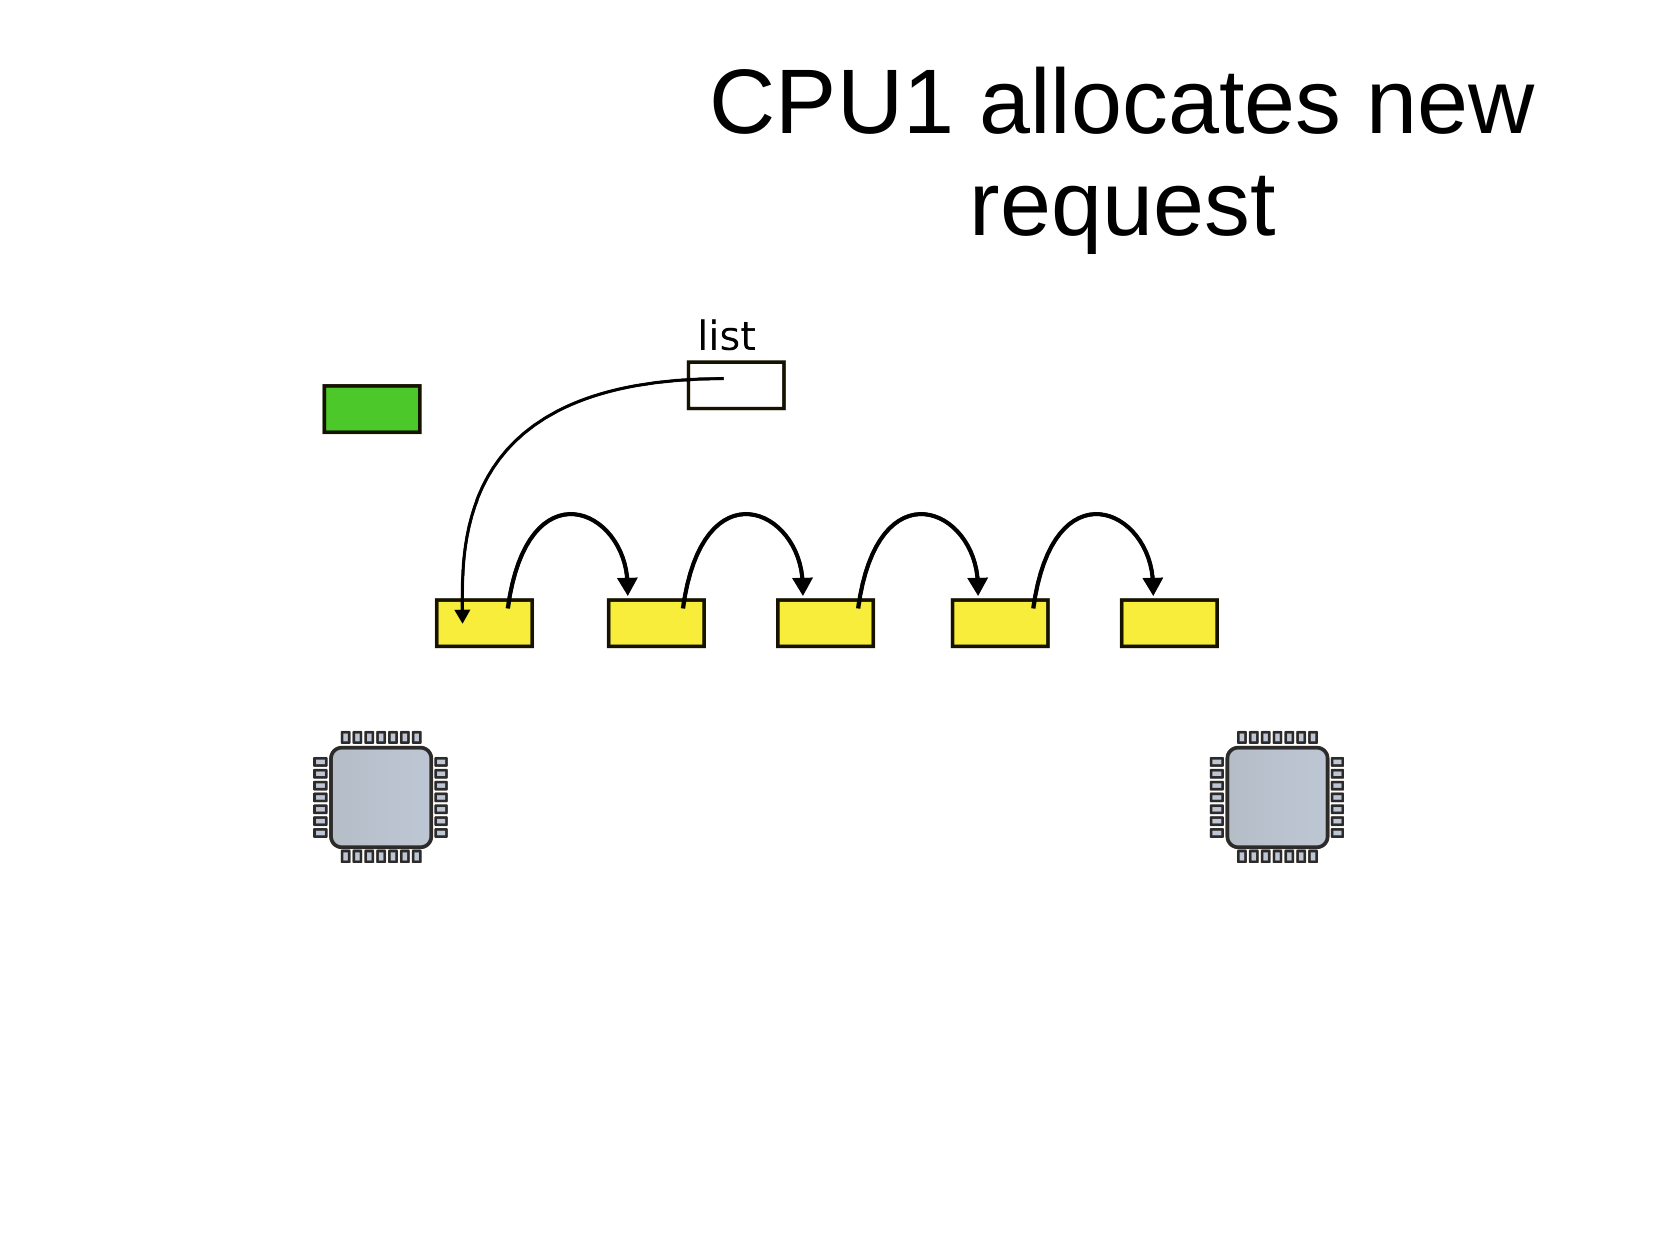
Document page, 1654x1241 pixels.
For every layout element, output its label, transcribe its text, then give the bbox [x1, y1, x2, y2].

picture [313, 319, 1344, 863]
title CPU1 allocates new request [675, 49, 1571, 257]
